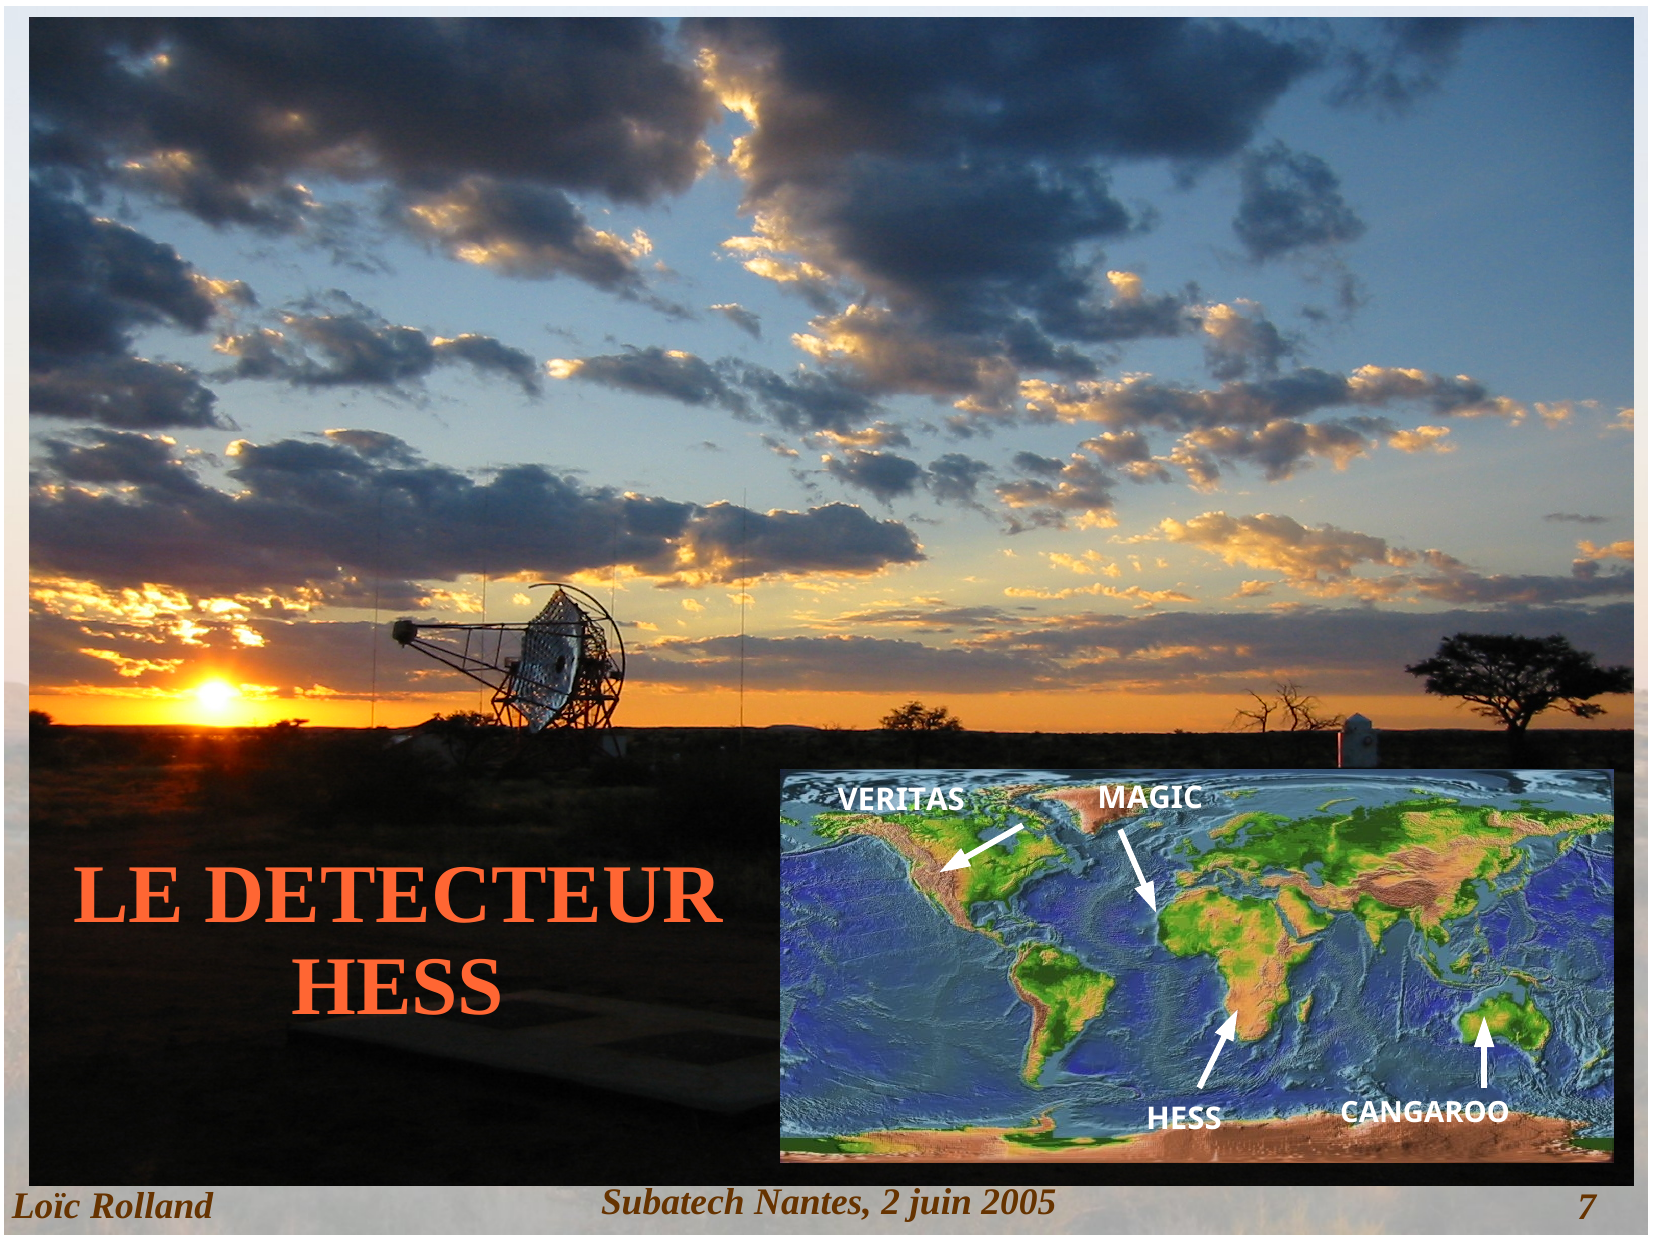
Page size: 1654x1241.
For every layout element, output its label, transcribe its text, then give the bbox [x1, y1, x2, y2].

text_box HESS [1146, 1095, 1289, 1156]
title LE DETECTEUR HESS [52, 815, 744, 1066]
text_box MAGIC [1097, 774, 1293, 843]
picture [4, 6, 1648, 1235]
text_box VERITAS [837, 776, 1082, 839]
text_box CANGAROO [1340, 1091, 1611, 1160]
